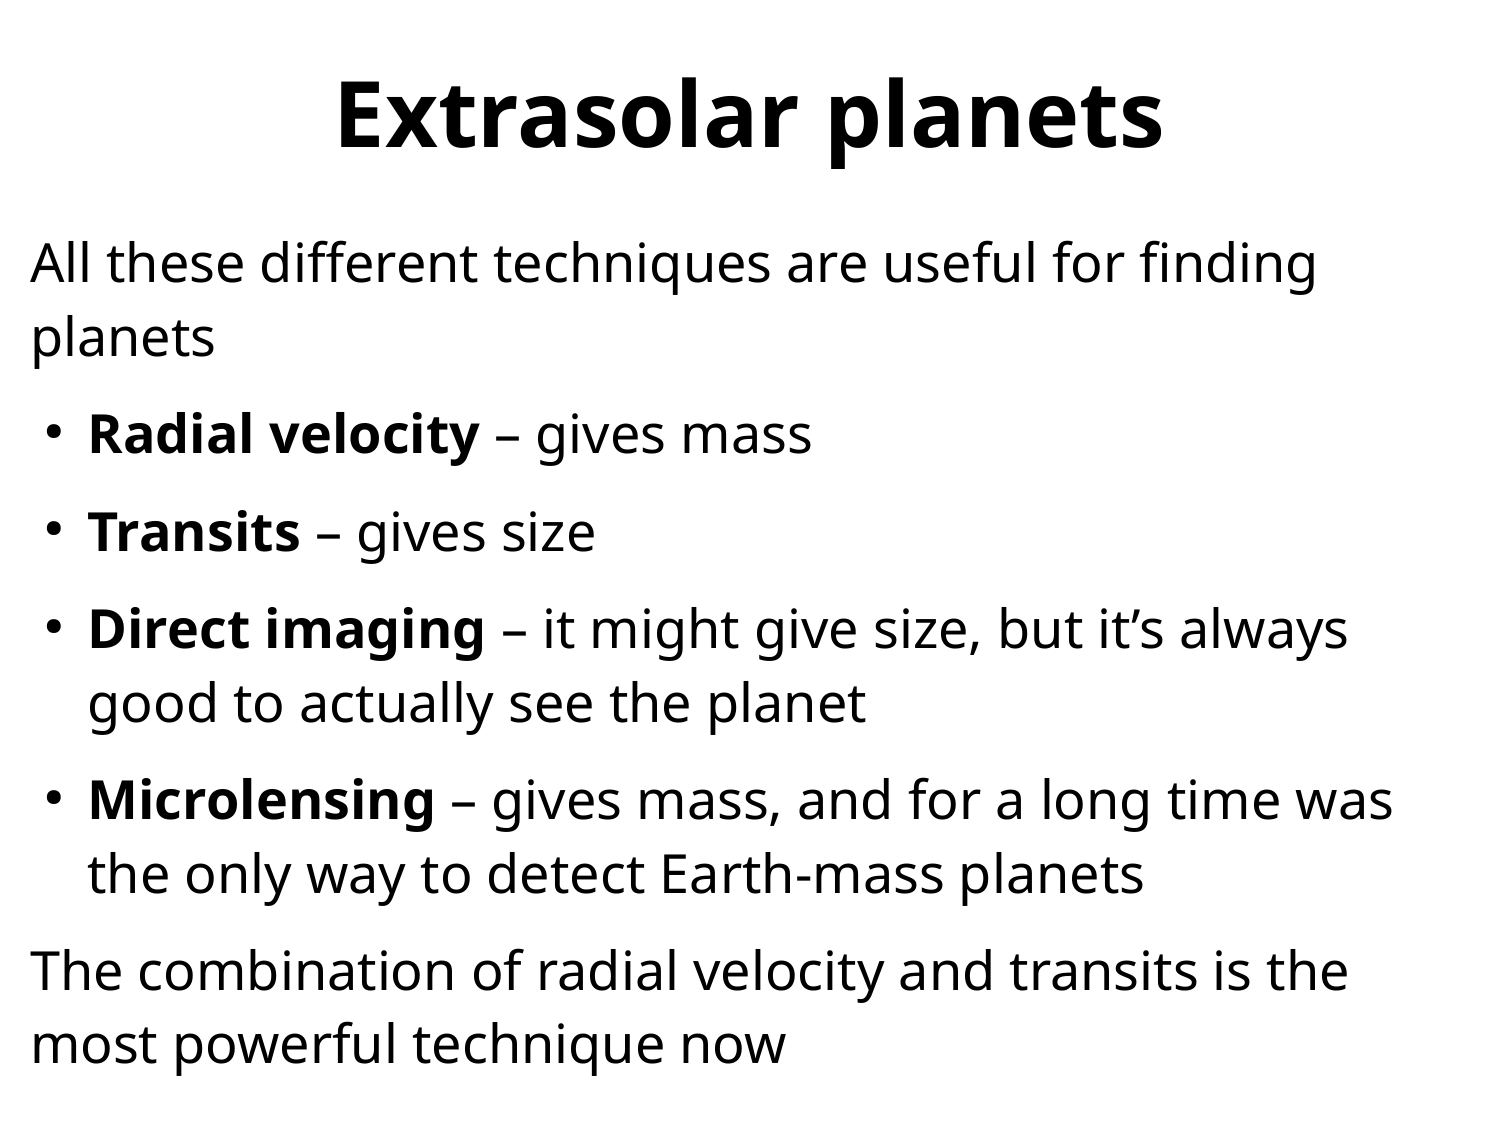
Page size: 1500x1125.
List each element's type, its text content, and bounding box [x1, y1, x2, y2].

title Extrasolar planets [30, 58, 1471, 167]
list All these different techniques are useful for finding planets Radial velocity – gives mass Transits – gives size Direct imaging – it might give size, but it’s always good to actually see the planet Microlensing – gives mass, and for a long time was the only way to detect Earth-mass planets The combination of radial velocity and transits is the most powerful technique now [30, 224, 1471, 1081]
